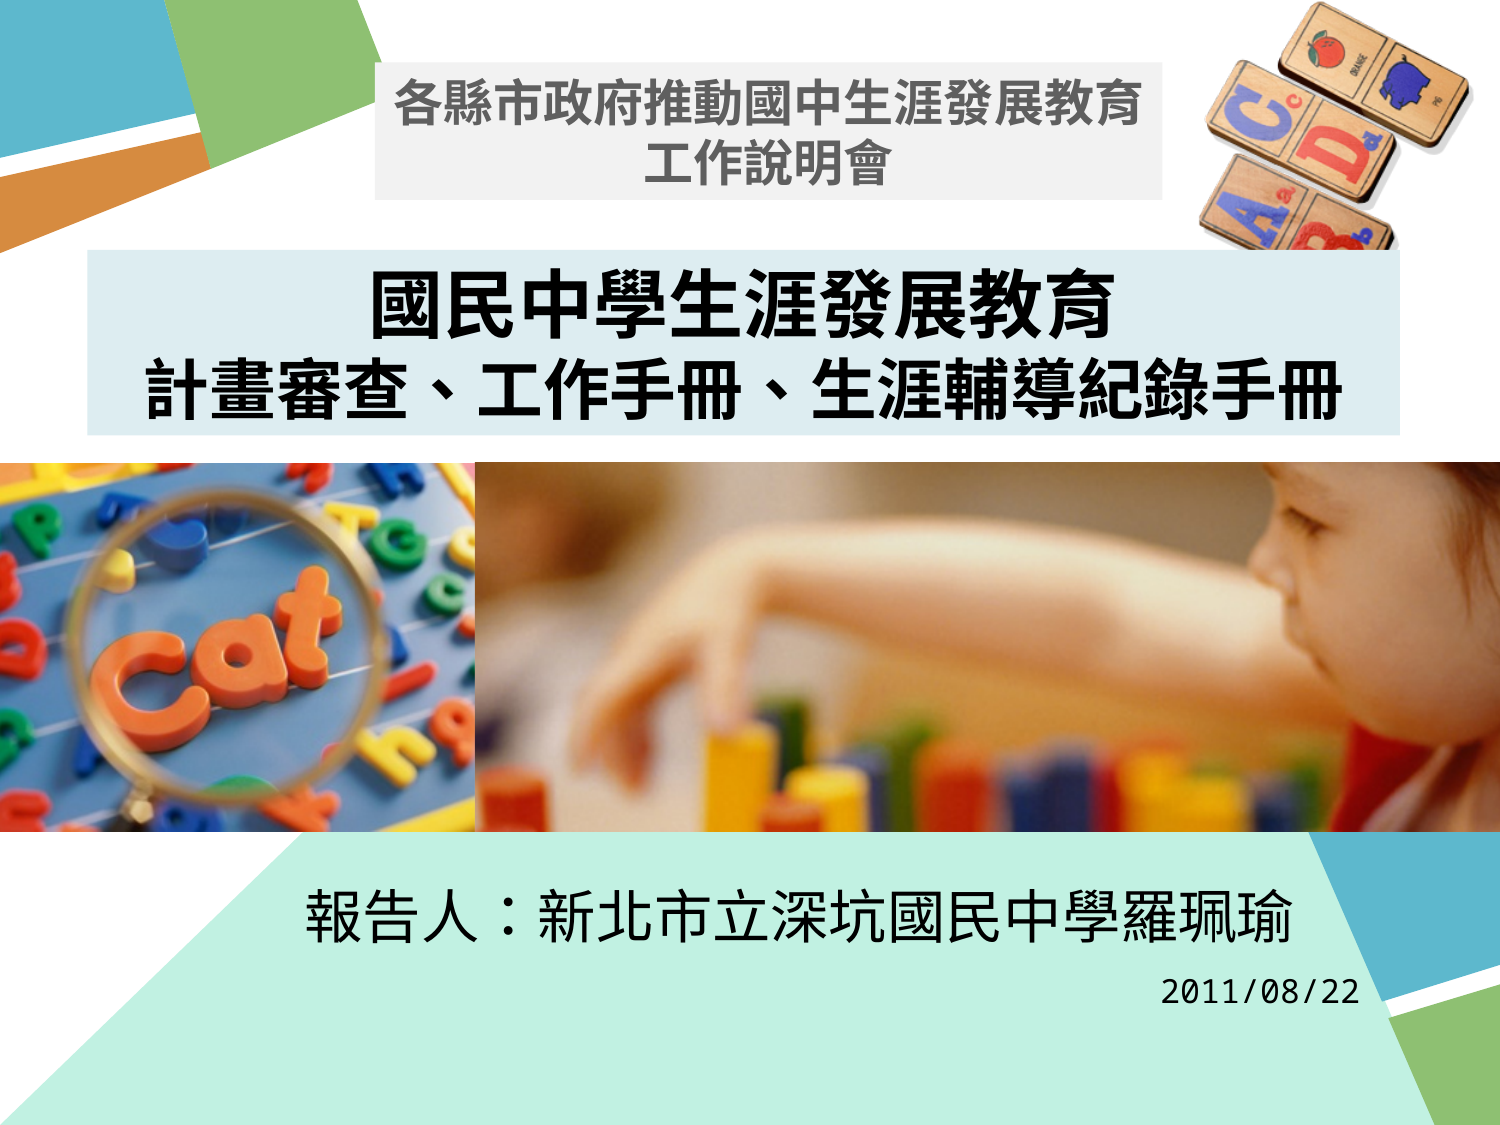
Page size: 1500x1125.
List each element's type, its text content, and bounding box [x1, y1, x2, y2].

text_box 國民中學生涯發展教育 計畫審查、工作手冊、生涯輔導紀錄手冊 [87, 249, 1400, 436]
picture [0, 462, 1500, 832]
picture [1194, 0, 1476, 311]
text_box 報告人：新北市立深坑國民中學羅珮瑜 2011/08/22 [224, 837, 1375, 1013]
text_box 各縣市政府推動國中生涯發展教育工作說明會 [374, 62, 1163, 200]
